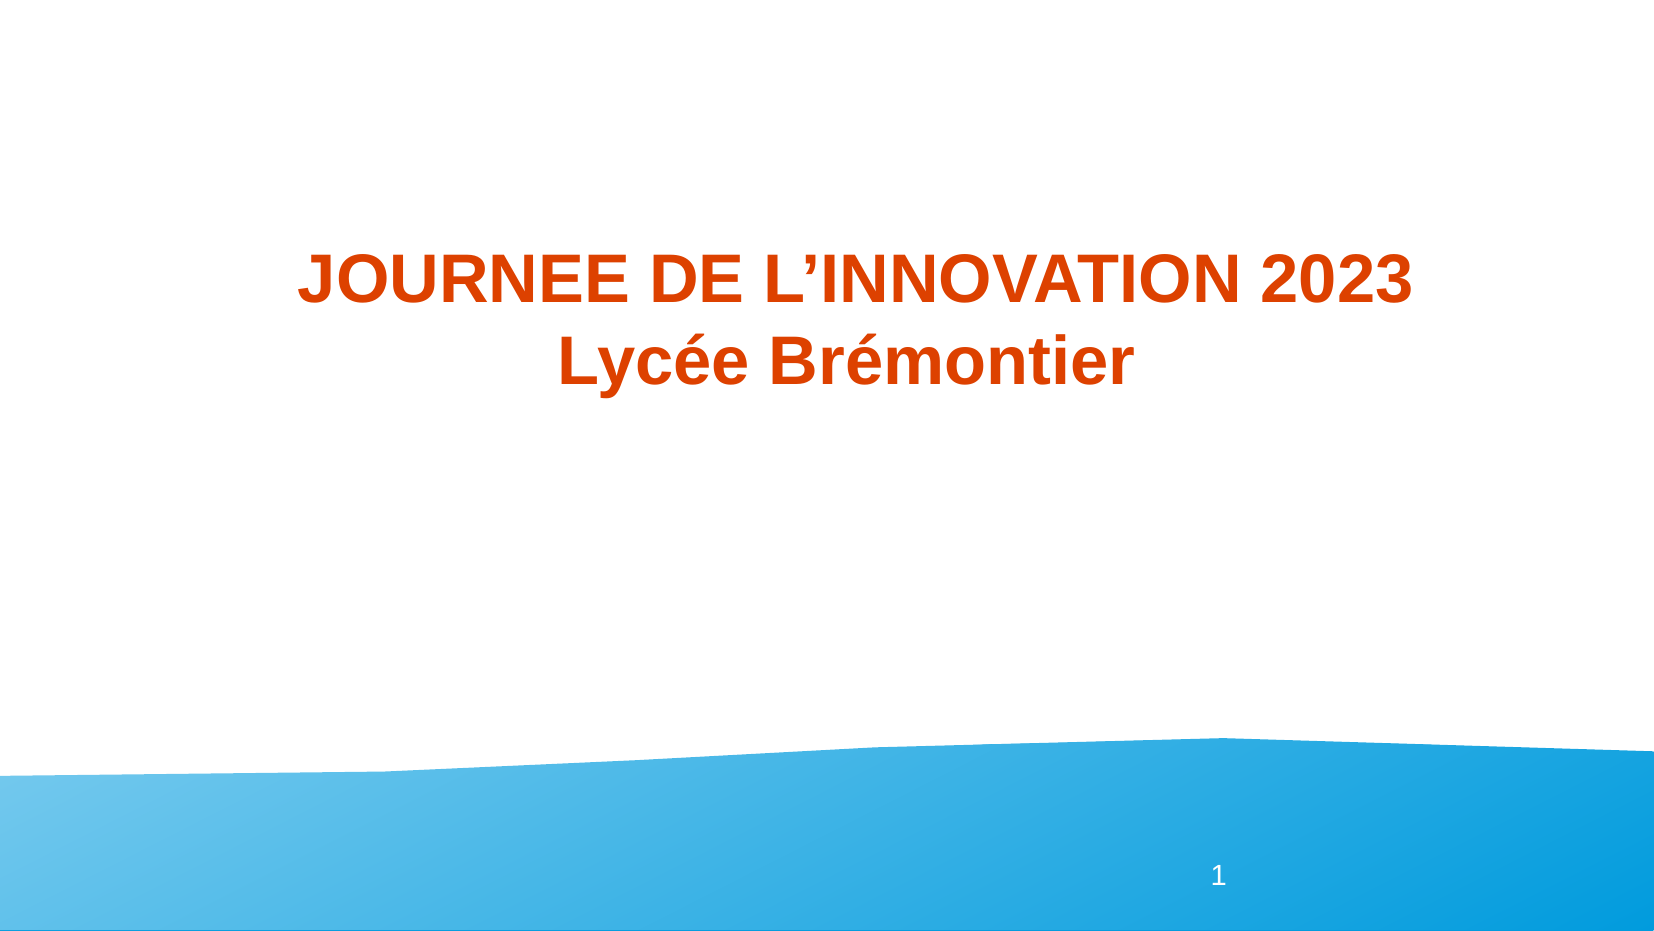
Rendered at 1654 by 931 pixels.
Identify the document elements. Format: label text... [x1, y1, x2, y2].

title JOURNEE DE L’INNOVATION 2023 Lycée Brémontier [118, 242, 1595, 473]
